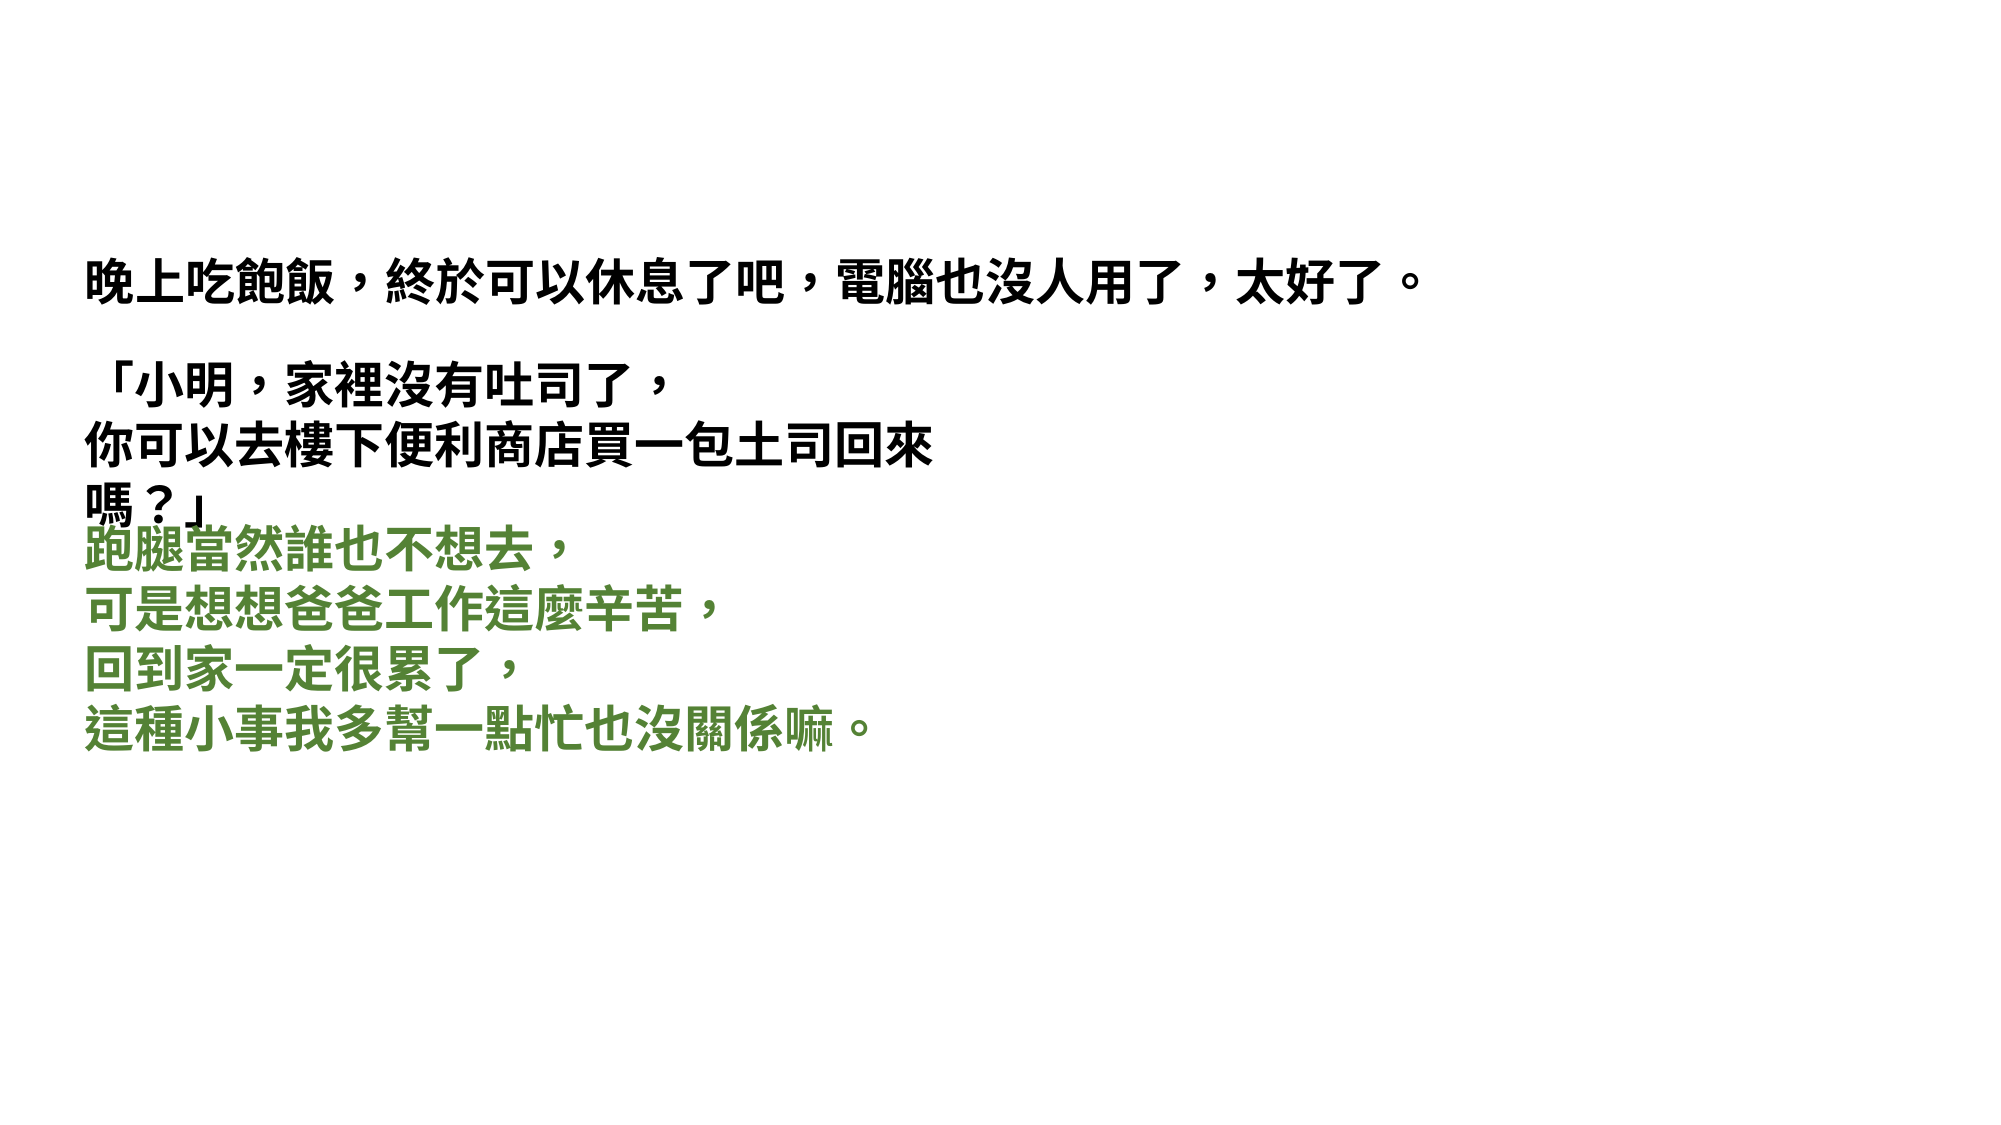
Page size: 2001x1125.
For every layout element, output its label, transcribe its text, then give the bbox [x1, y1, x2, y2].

text_box 「小明，家裡沒有吐司了， 你可以去樓下便利商店買一包土司回來嗎？」 [70, 346, 1070, 510]
text_box 晚上吃飽飯，終於可以休息了吧，電腦也沒人用了，太好了。 [70, 243, 1441, 318]
text_box 跑腿當然誰也不想去， 可是想想爸爸工作這麼辛苦， 回到家一定很累了， 這種小事我多幫一點忙也沒關係嘛。 [70, 510, 1070, 766]
